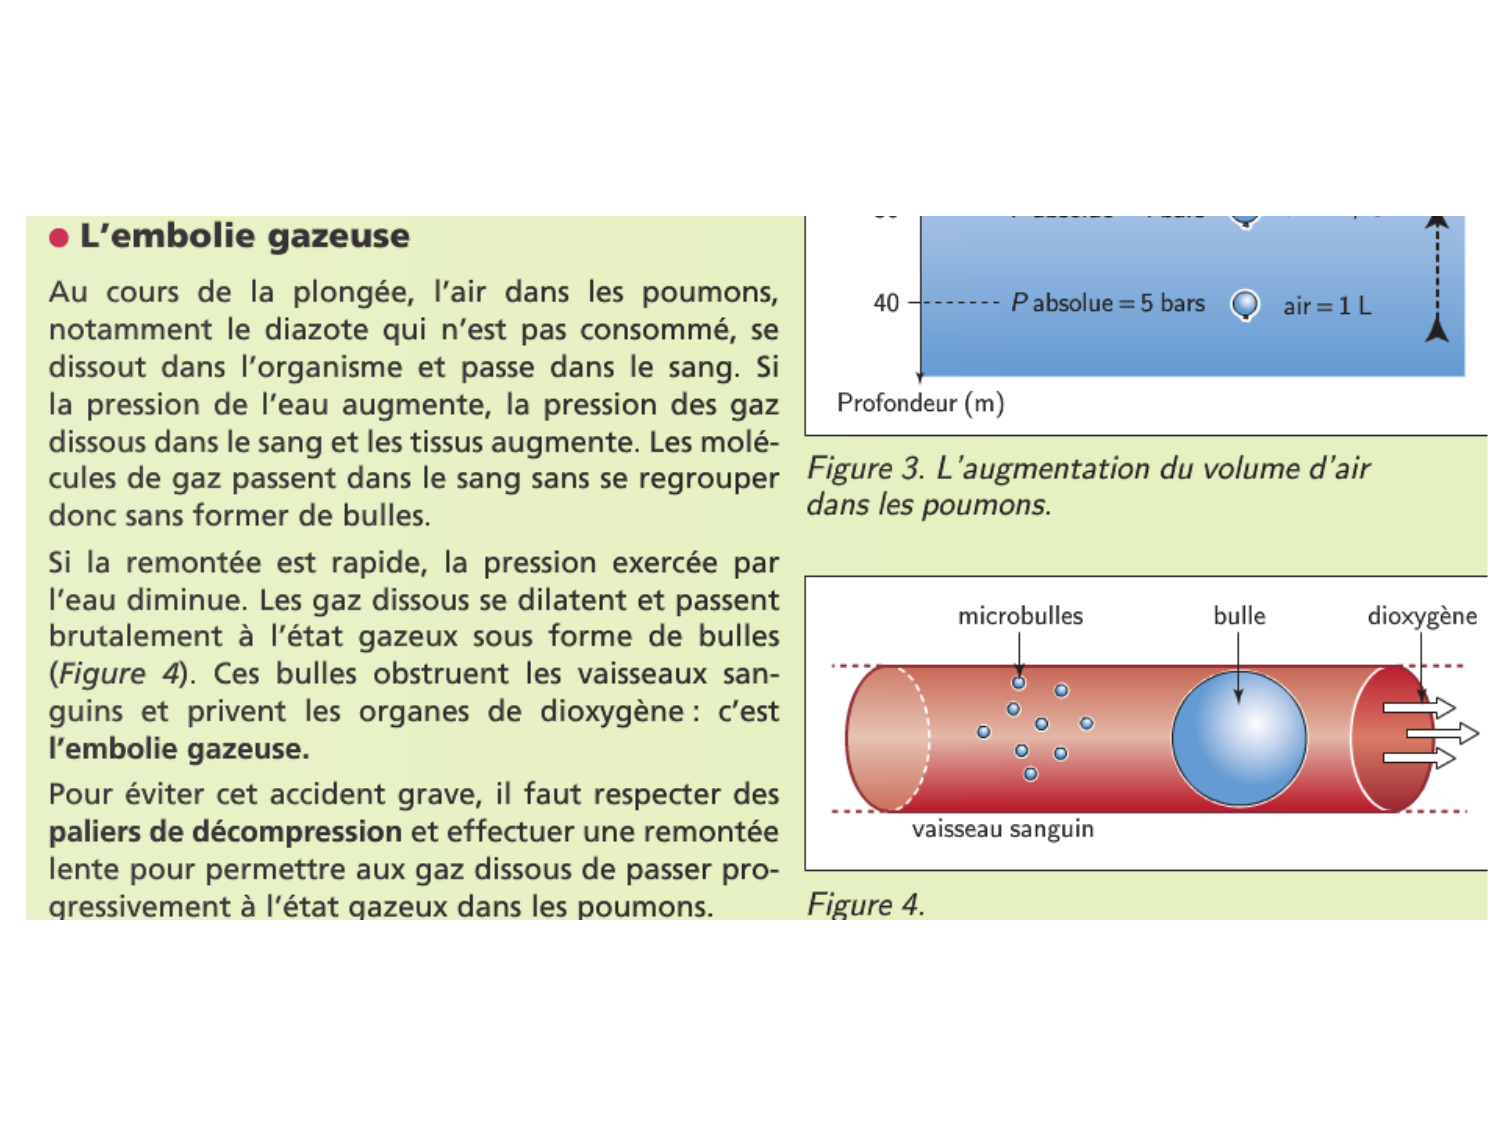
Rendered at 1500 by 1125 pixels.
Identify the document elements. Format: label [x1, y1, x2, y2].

picture [26, 216, 1491, 920]
